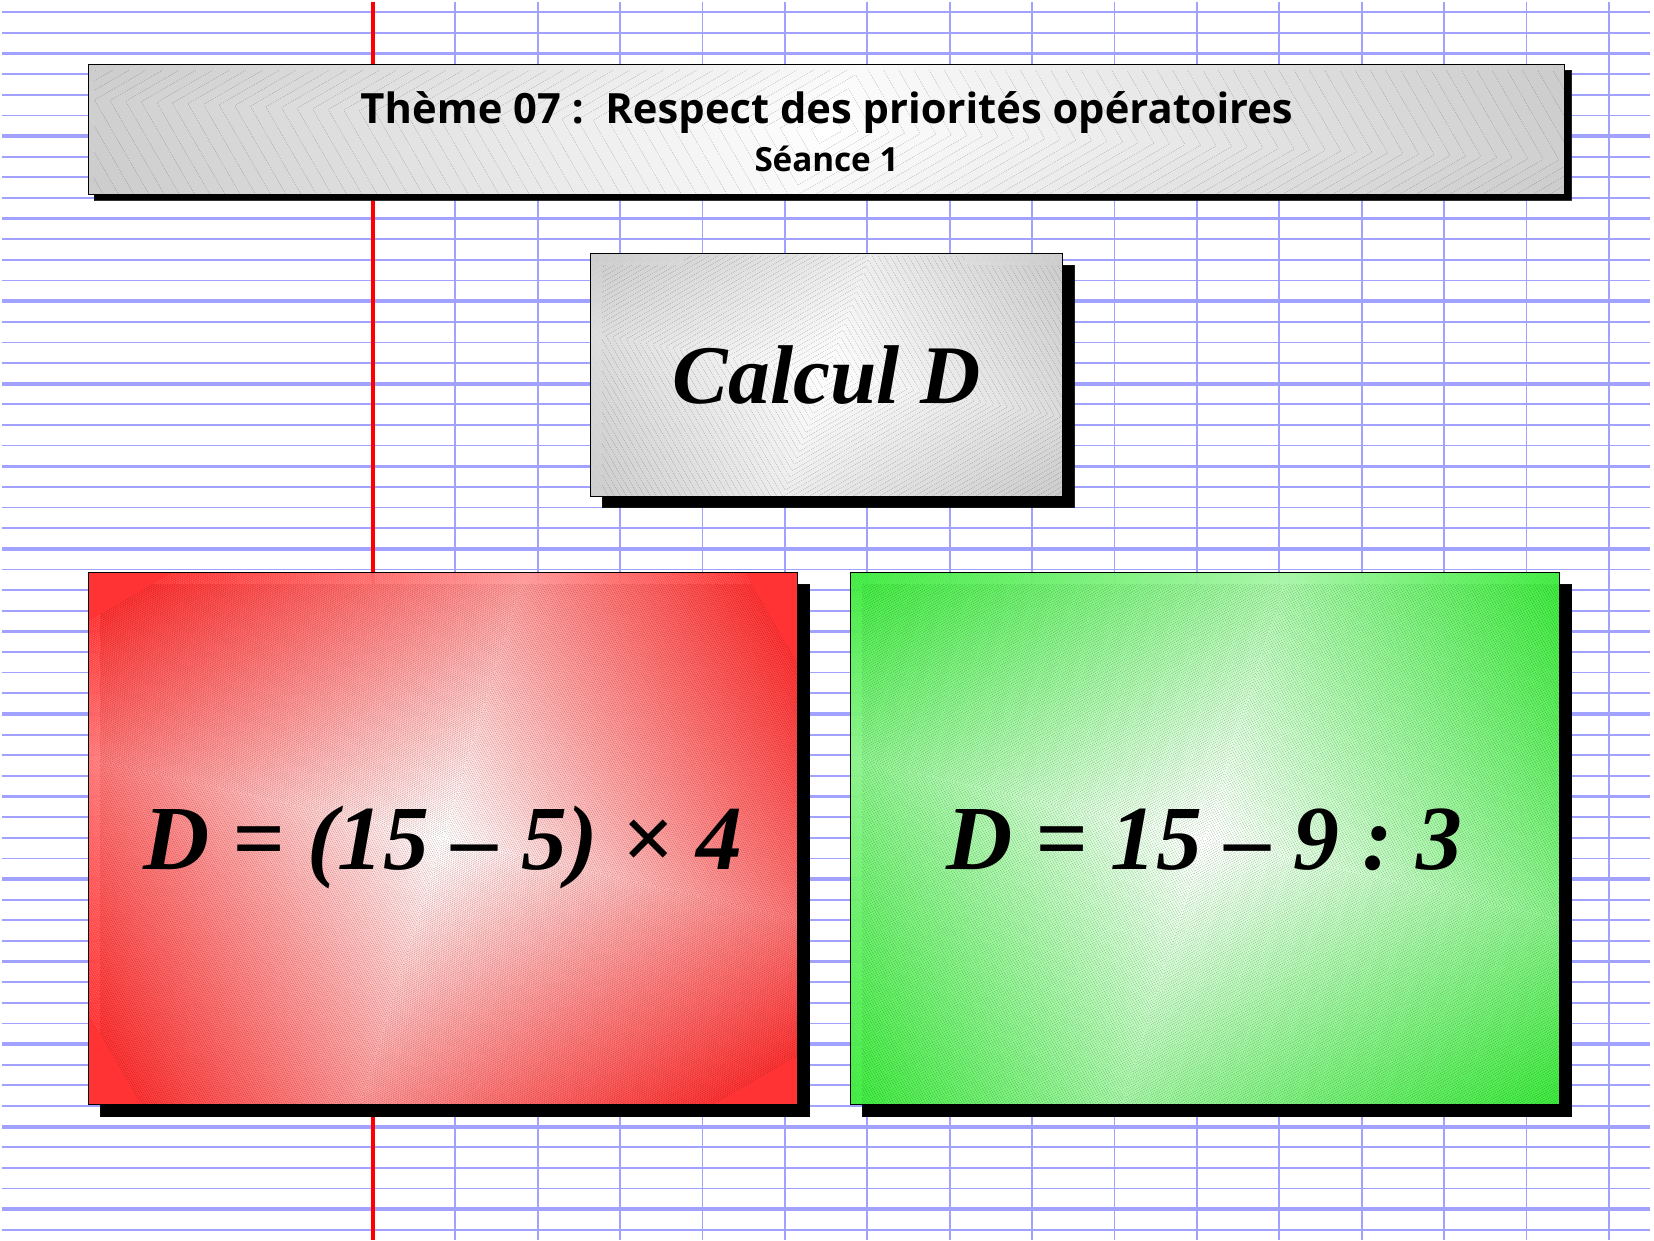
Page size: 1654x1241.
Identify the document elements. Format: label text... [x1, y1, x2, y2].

text_box D = 15 – 9 : 3 [850, 572, 1560, 1105]
picture [0, 0, 1654, 1241]
text_box D = (15 – 5) × 4 [88, 572, 798, 1105]
text_box Calcul D [590, 253, 1063, 497]
text_box Thème 07 : Respect des priorités opératoires Séance 1 [88, 64, 1565, 195]
